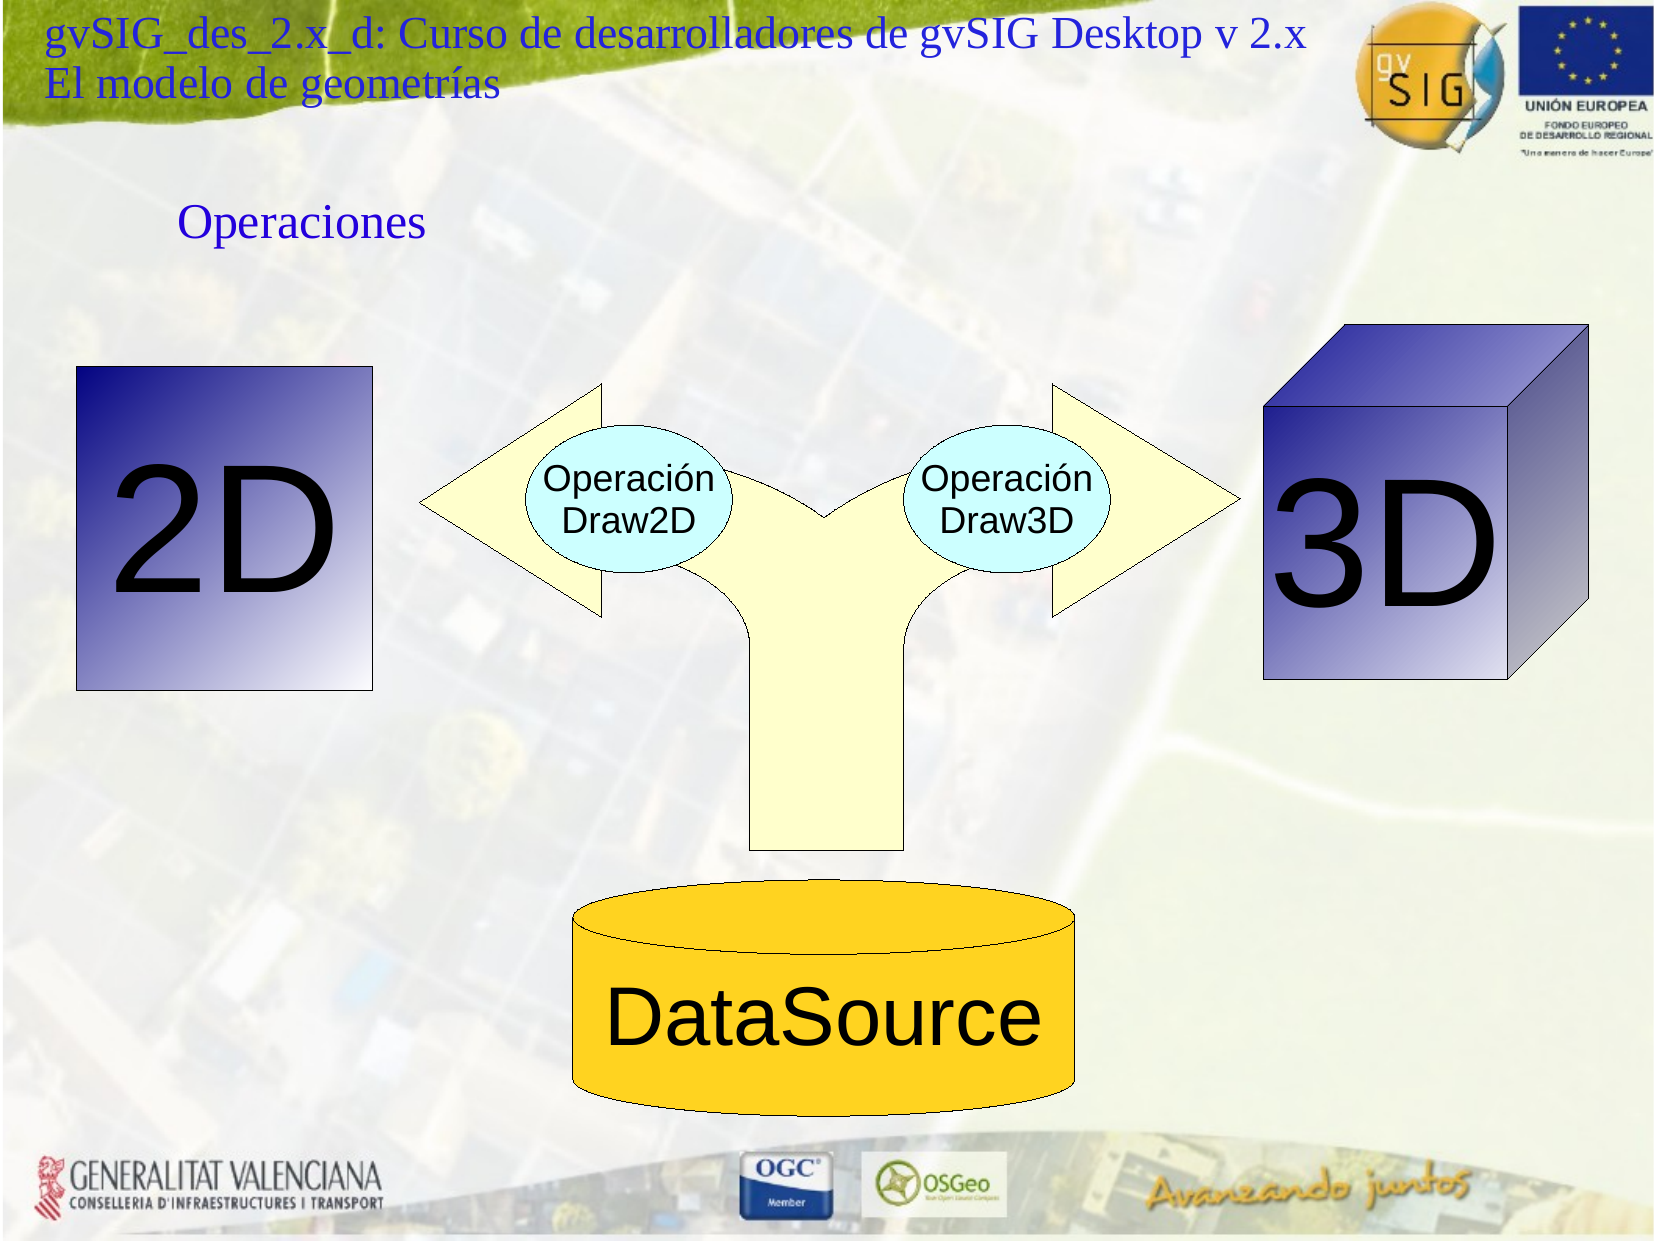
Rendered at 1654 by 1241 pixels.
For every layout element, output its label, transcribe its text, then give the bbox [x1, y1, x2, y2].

text_box [1052, 383, 1241, 618]
text_box [676, 469, 969, 851]
text_box Operación Draw2D [525, 425, 733, 573]
title Operaciones [177, 95, 1329, 347]
text_box 3D [1263, 407, 1507, 680]
text_box [419, 383, 602, 618]
text_box Operación Draw3D [903, 425, 1111, 573]
text_box DataSource [572, 879, 1075, 1117]
text_box 2D [76, 366, 373, 691]
picture [2, 0, 1654, 1241]
